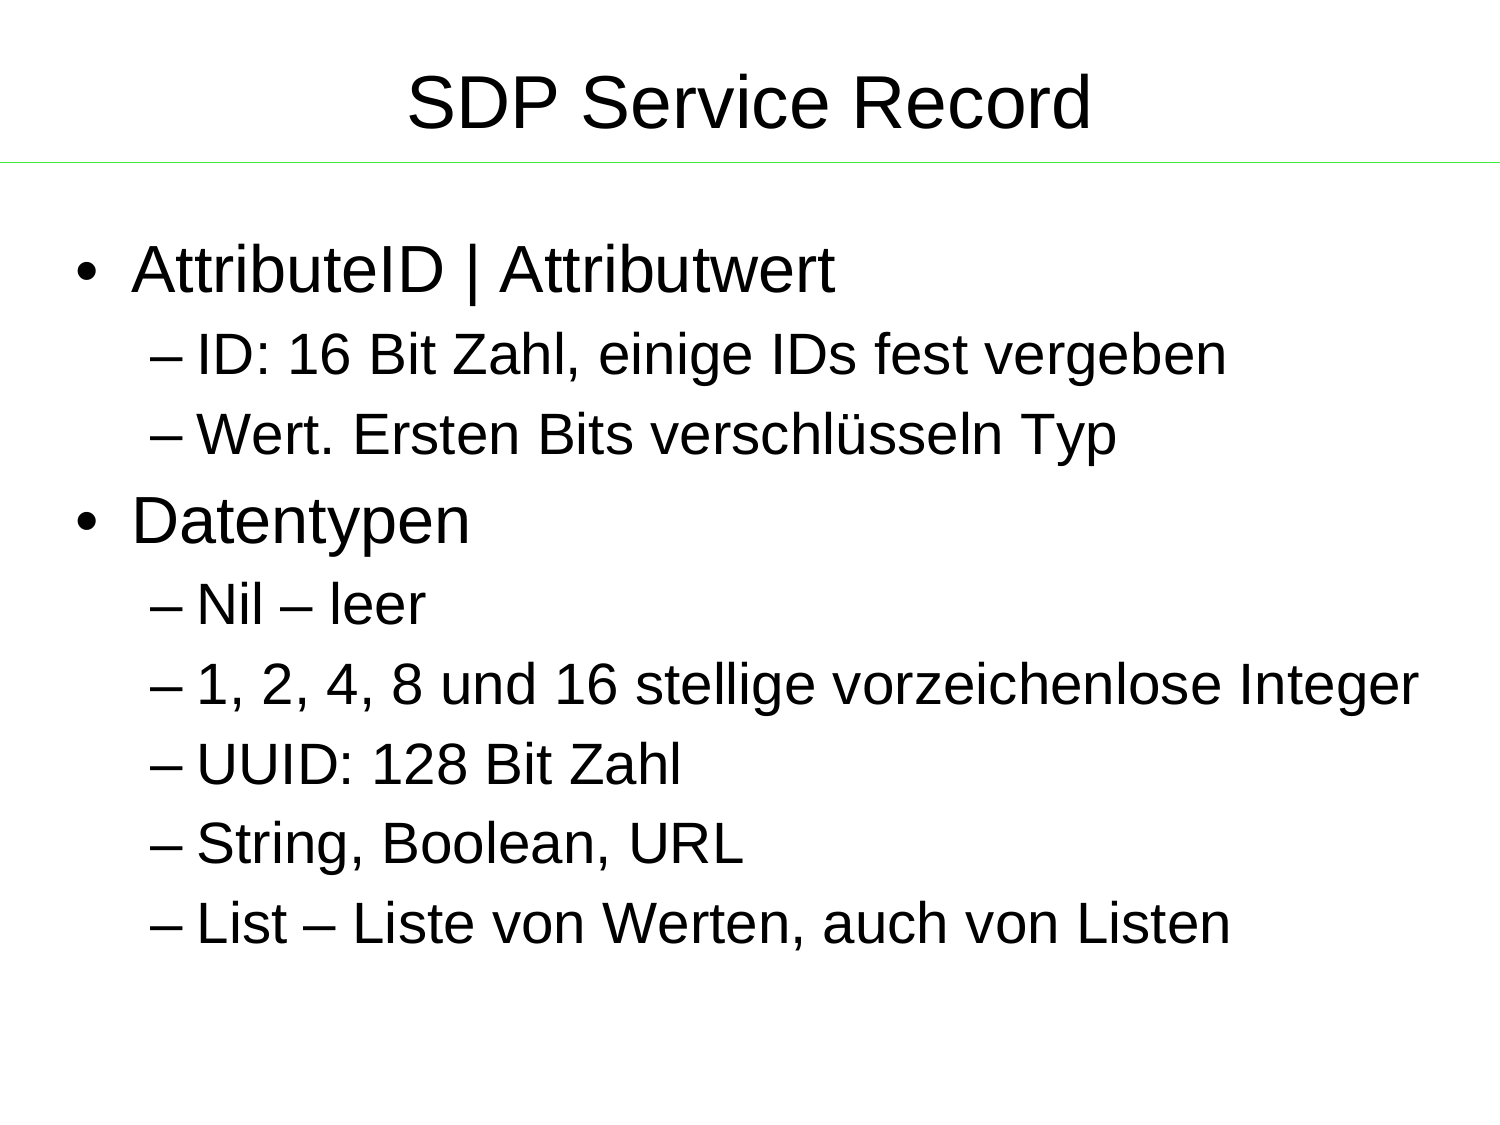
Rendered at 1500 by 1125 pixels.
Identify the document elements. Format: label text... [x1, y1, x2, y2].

list AttributeID | Attributwert ID: 16 Bit Zahl, einige IDs fest vergeben Wert. Ersten Bits verschlüsseln Typ Datentypen Nil – leer 1, 2, 4, 8 und 16 stellige vorzeichenlose Integer UUID: 128 Bit Zahl String, Boolean, URL List – Liste von Werten, auch von Listen [75, 232, 1426, 986]
title SDP Service Record [75, 49, 1426, 156]
